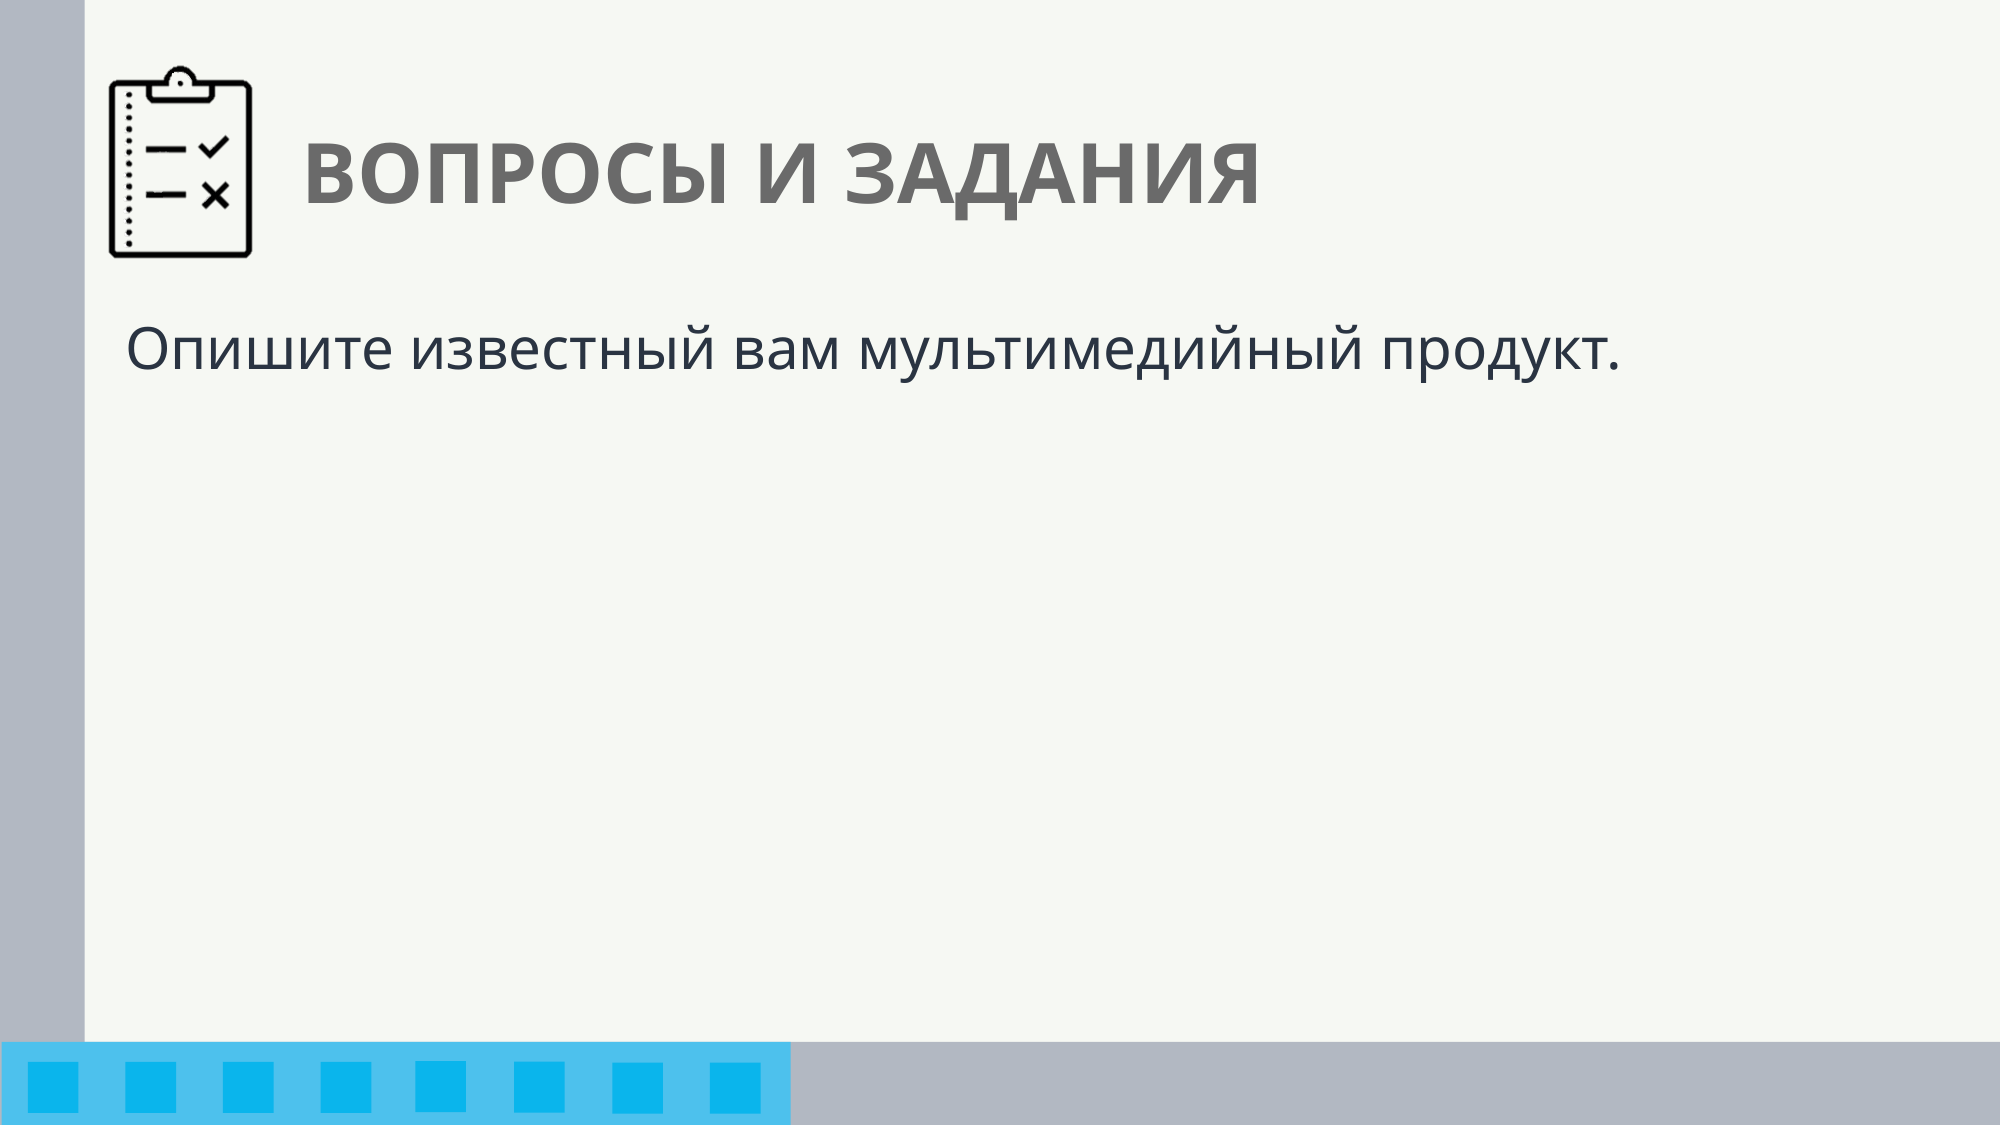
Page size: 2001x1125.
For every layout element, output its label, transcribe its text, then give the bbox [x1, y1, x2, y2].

picture [85, 54, 286, 286]
list Опишите известный вам мультимедийный продукт. [110, 311, 1892, 529]
title ВОПРОСЫ И ЗАДАНИЯ [285, 67, 1892, 286]
